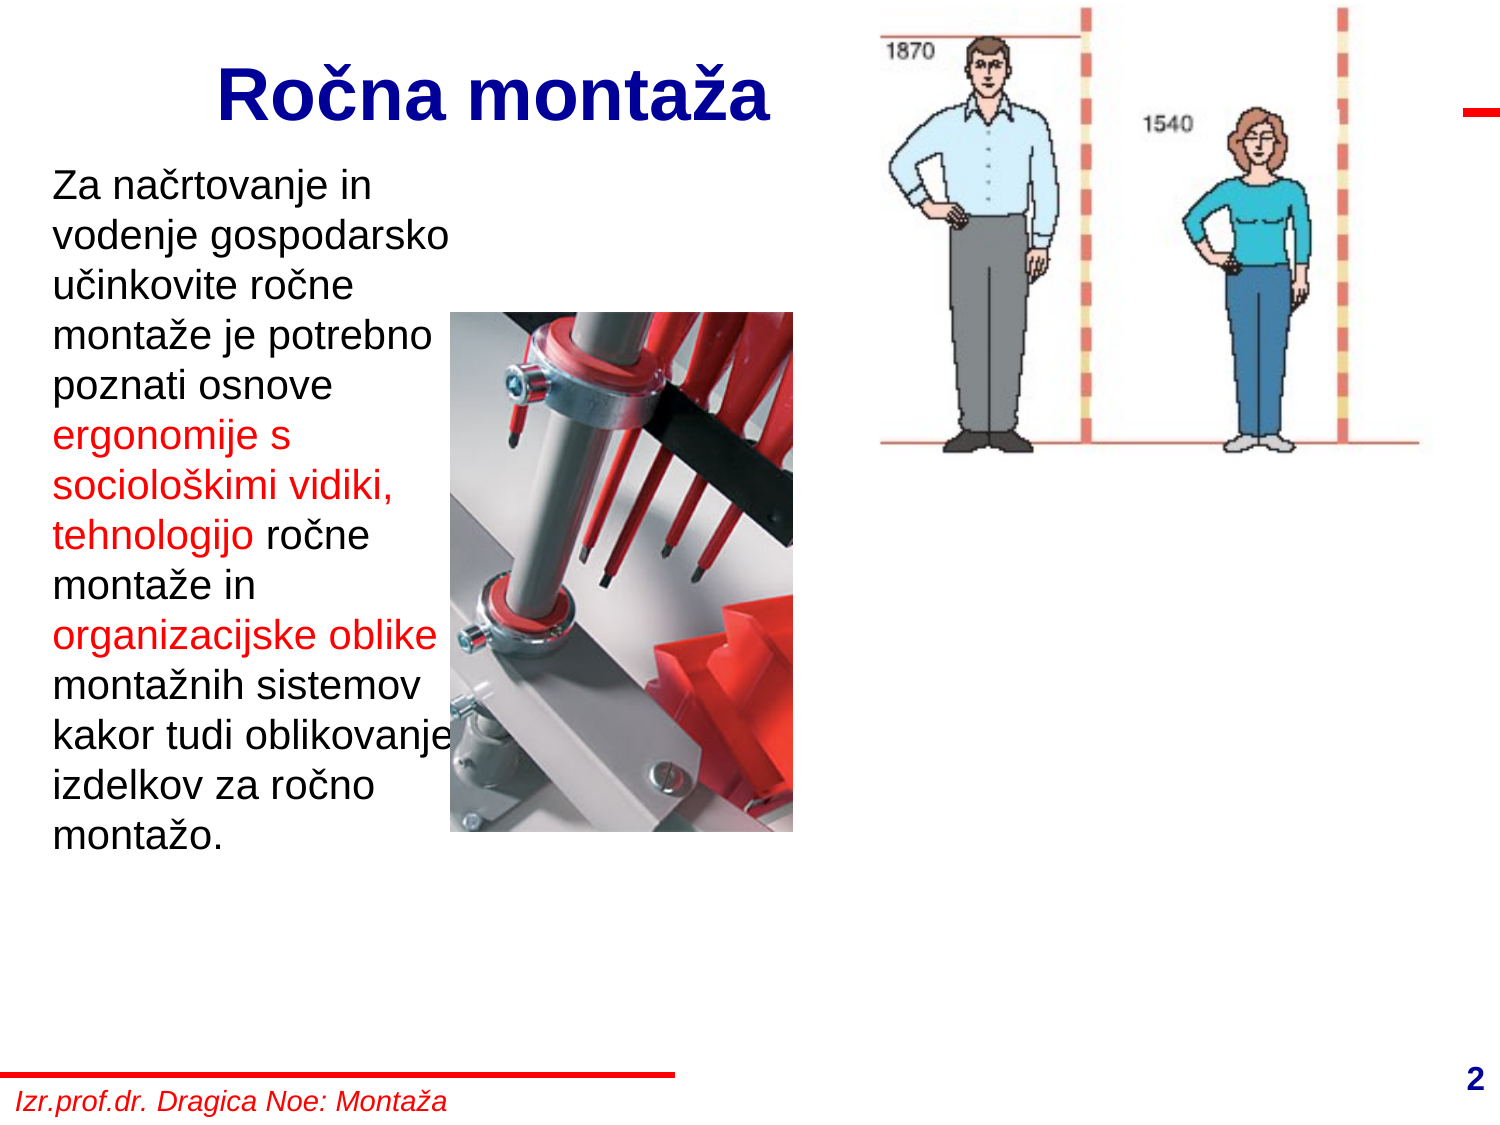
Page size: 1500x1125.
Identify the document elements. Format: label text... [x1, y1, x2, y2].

text_box Za načrtovanje in vodenje gospodarsko učinkovite ročne montaže je potrebno poznati osnove ergonomije s sociološkimi vidiki, tehnologijo ročne montaže in organizacijske oblike montažnih sistemov kakor tudi oblikovanje izdelkov za ročno montažo. [37, 176, 488, 866]
picture [812, 4, 1463, 462]
title Ročna montaža [0, 37, 988, 176]
picture [450, 312, 793, 832]
